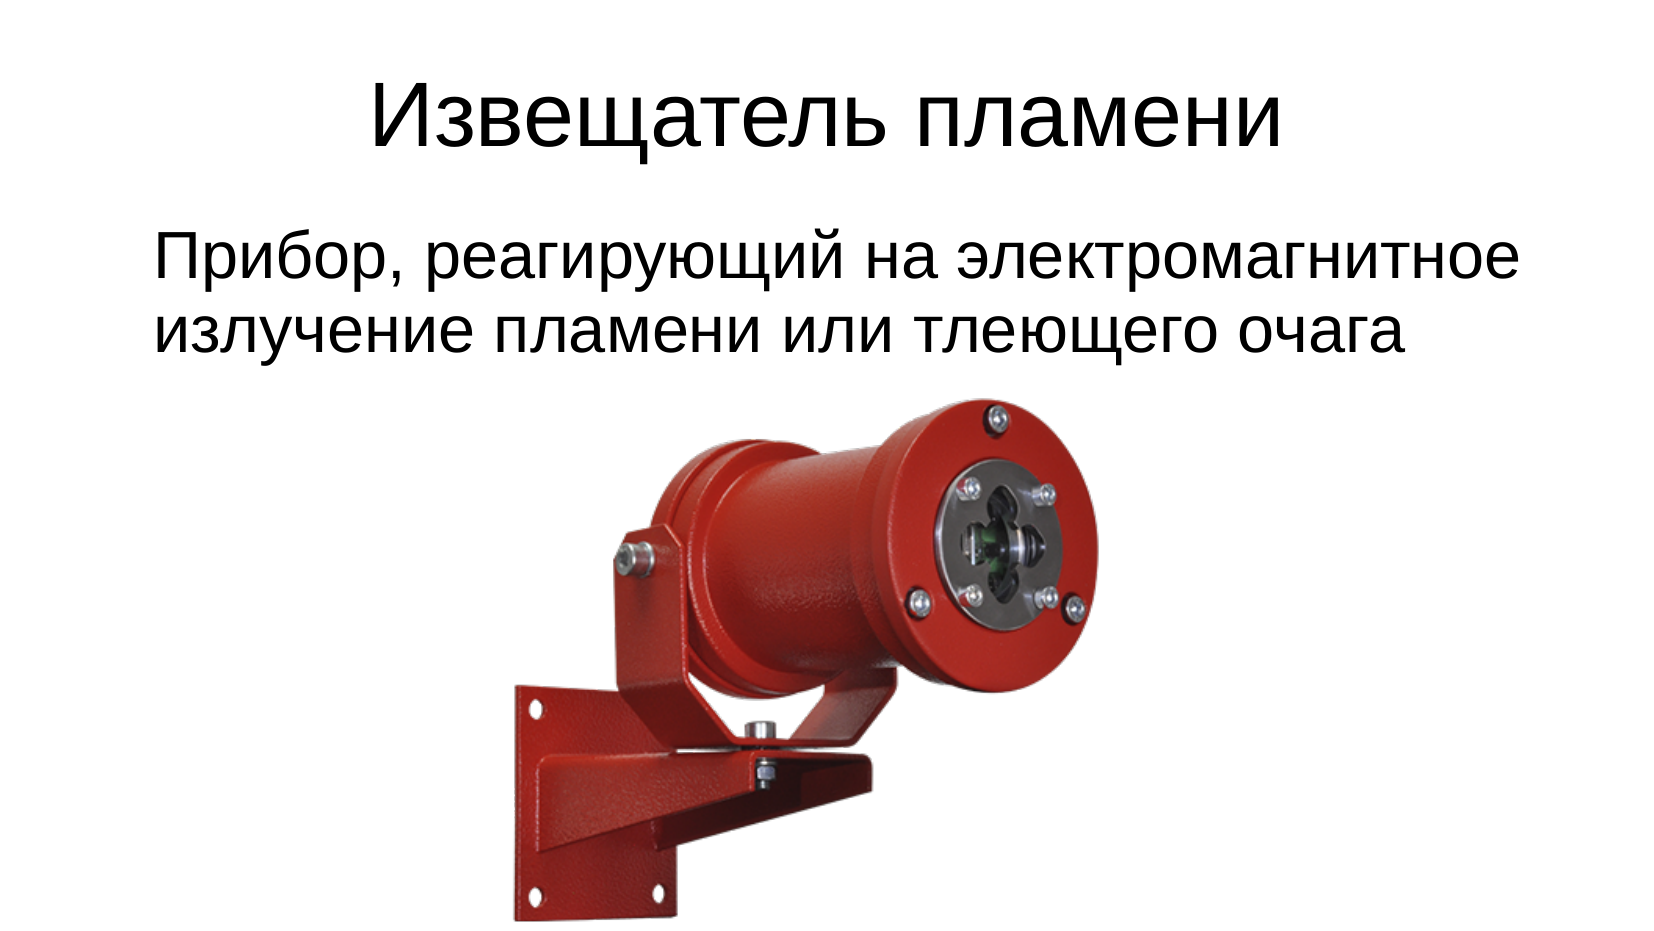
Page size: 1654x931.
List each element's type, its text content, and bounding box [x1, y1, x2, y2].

title Извещатель пламени [82, 37, 1571, 193]
list Прибор, реагирующий на электромагнитное излучение пламени или тлеющего очага [82, 217, 1571, 758]
picture [443, 391, 1163, 931]
